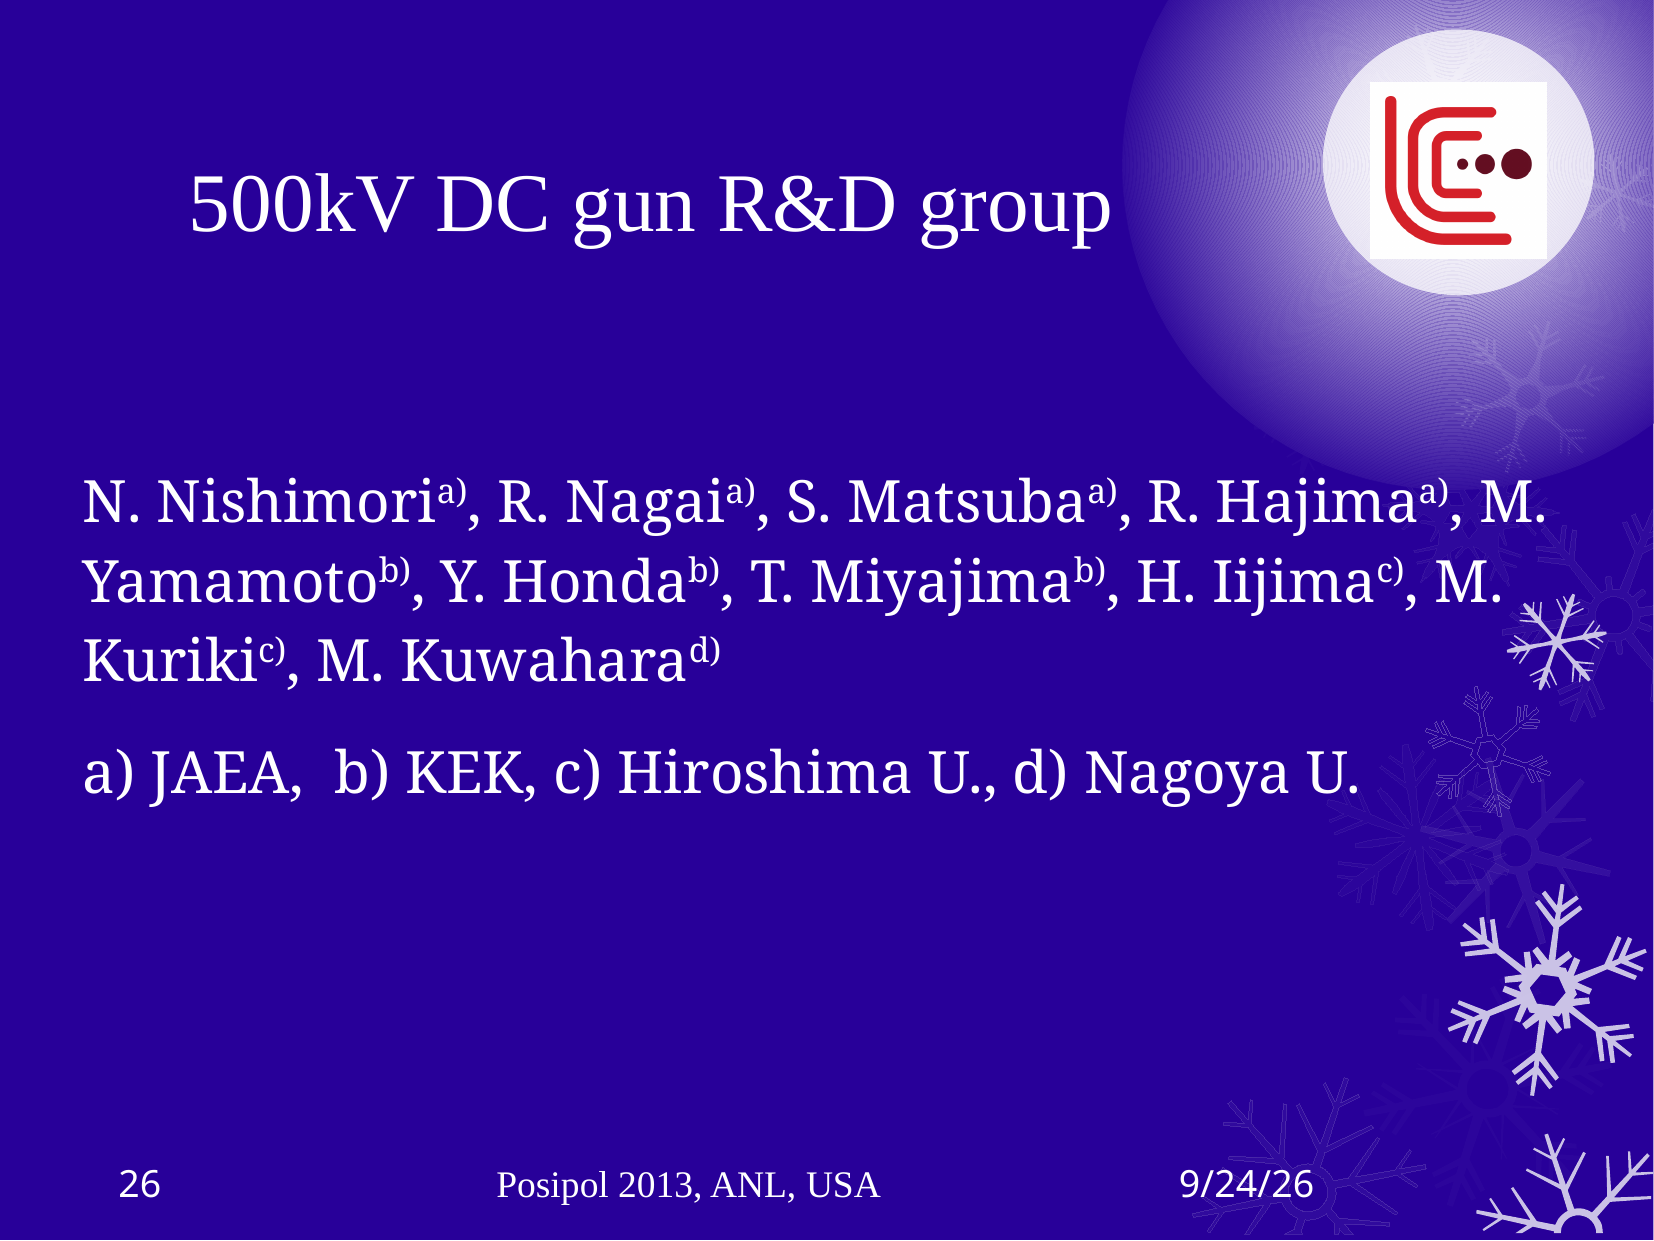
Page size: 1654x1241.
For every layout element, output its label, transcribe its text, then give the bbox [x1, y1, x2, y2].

list N. Nishimoria), R. Nagaia), S. Matsubaa), R. Hajimaa), M. Yamamotob), Y. Hondab), T. Miyajimab), H. Iijimac), M. Kurikic), M. Kuwaharad) a) JAEA, b) KEK, c) Hiroshima U., d) Nagoya U. [82, 460, 1571, 1109]
title 500kV DC gun R&D group [188, 70, 1476, 337]
picture [1476, 82, 1547, 259]
